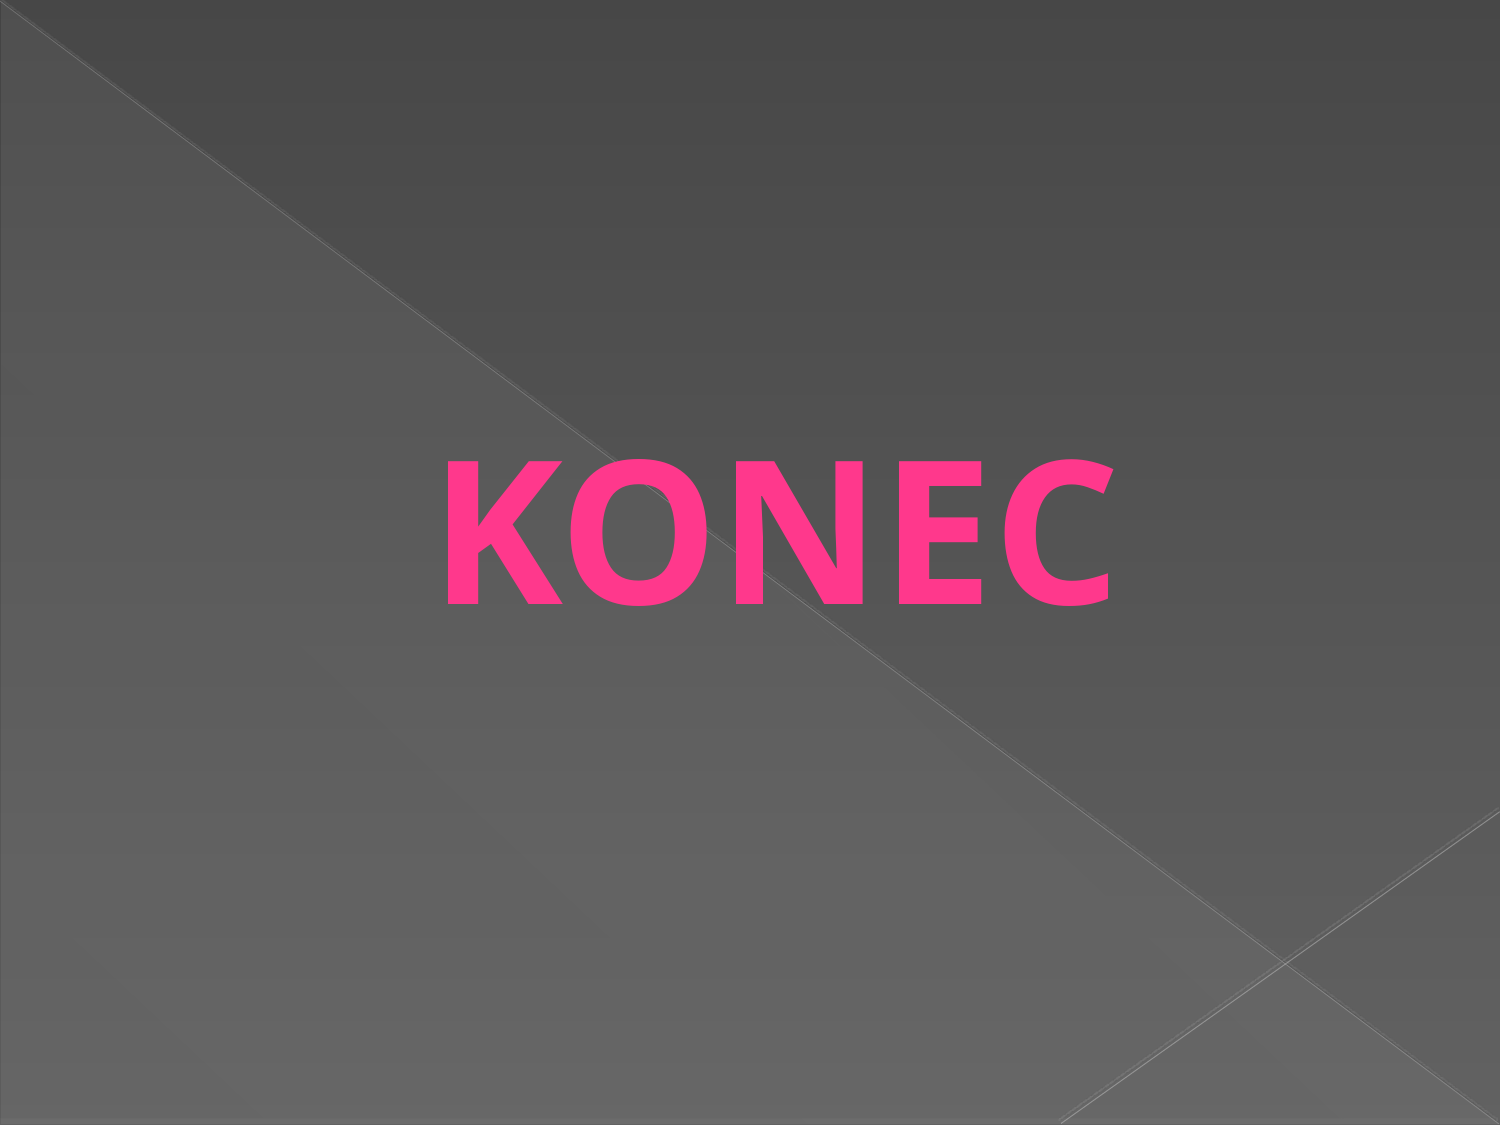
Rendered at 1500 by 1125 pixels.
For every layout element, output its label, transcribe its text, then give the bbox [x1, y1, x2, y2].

list KONEC [171, 397, 1437, 737]
